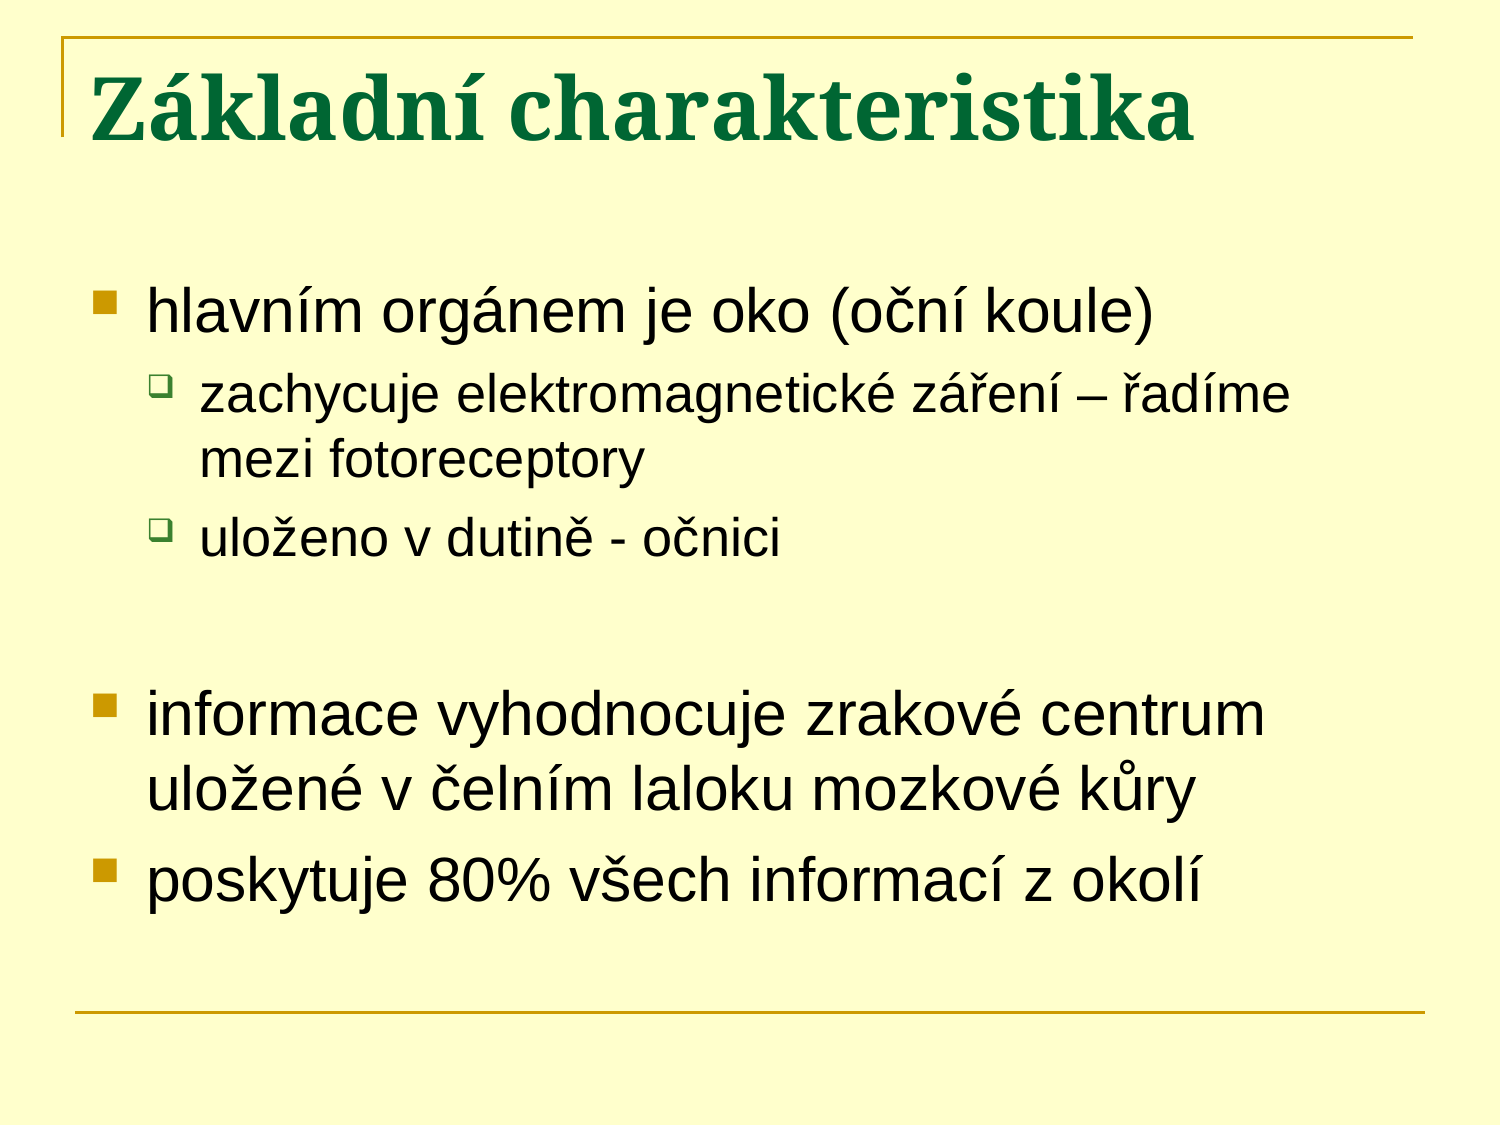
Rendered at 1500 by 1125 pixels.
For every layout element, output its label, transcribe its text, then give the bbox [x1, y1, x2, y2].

title Základní charakteristika [75, 45, 1426, 233]
list hlavním orgánem je oko (oční koule) zachycuje elektromagnetické záření – řadíme mezi fotoreceptory uloženo v dutině - očnici informace vyhodnocuje zrakové centrum uložené v čelním laloku mozkové kůry poskytuje 80% všech informací z okolí [75, 262, 1426, 1006]
